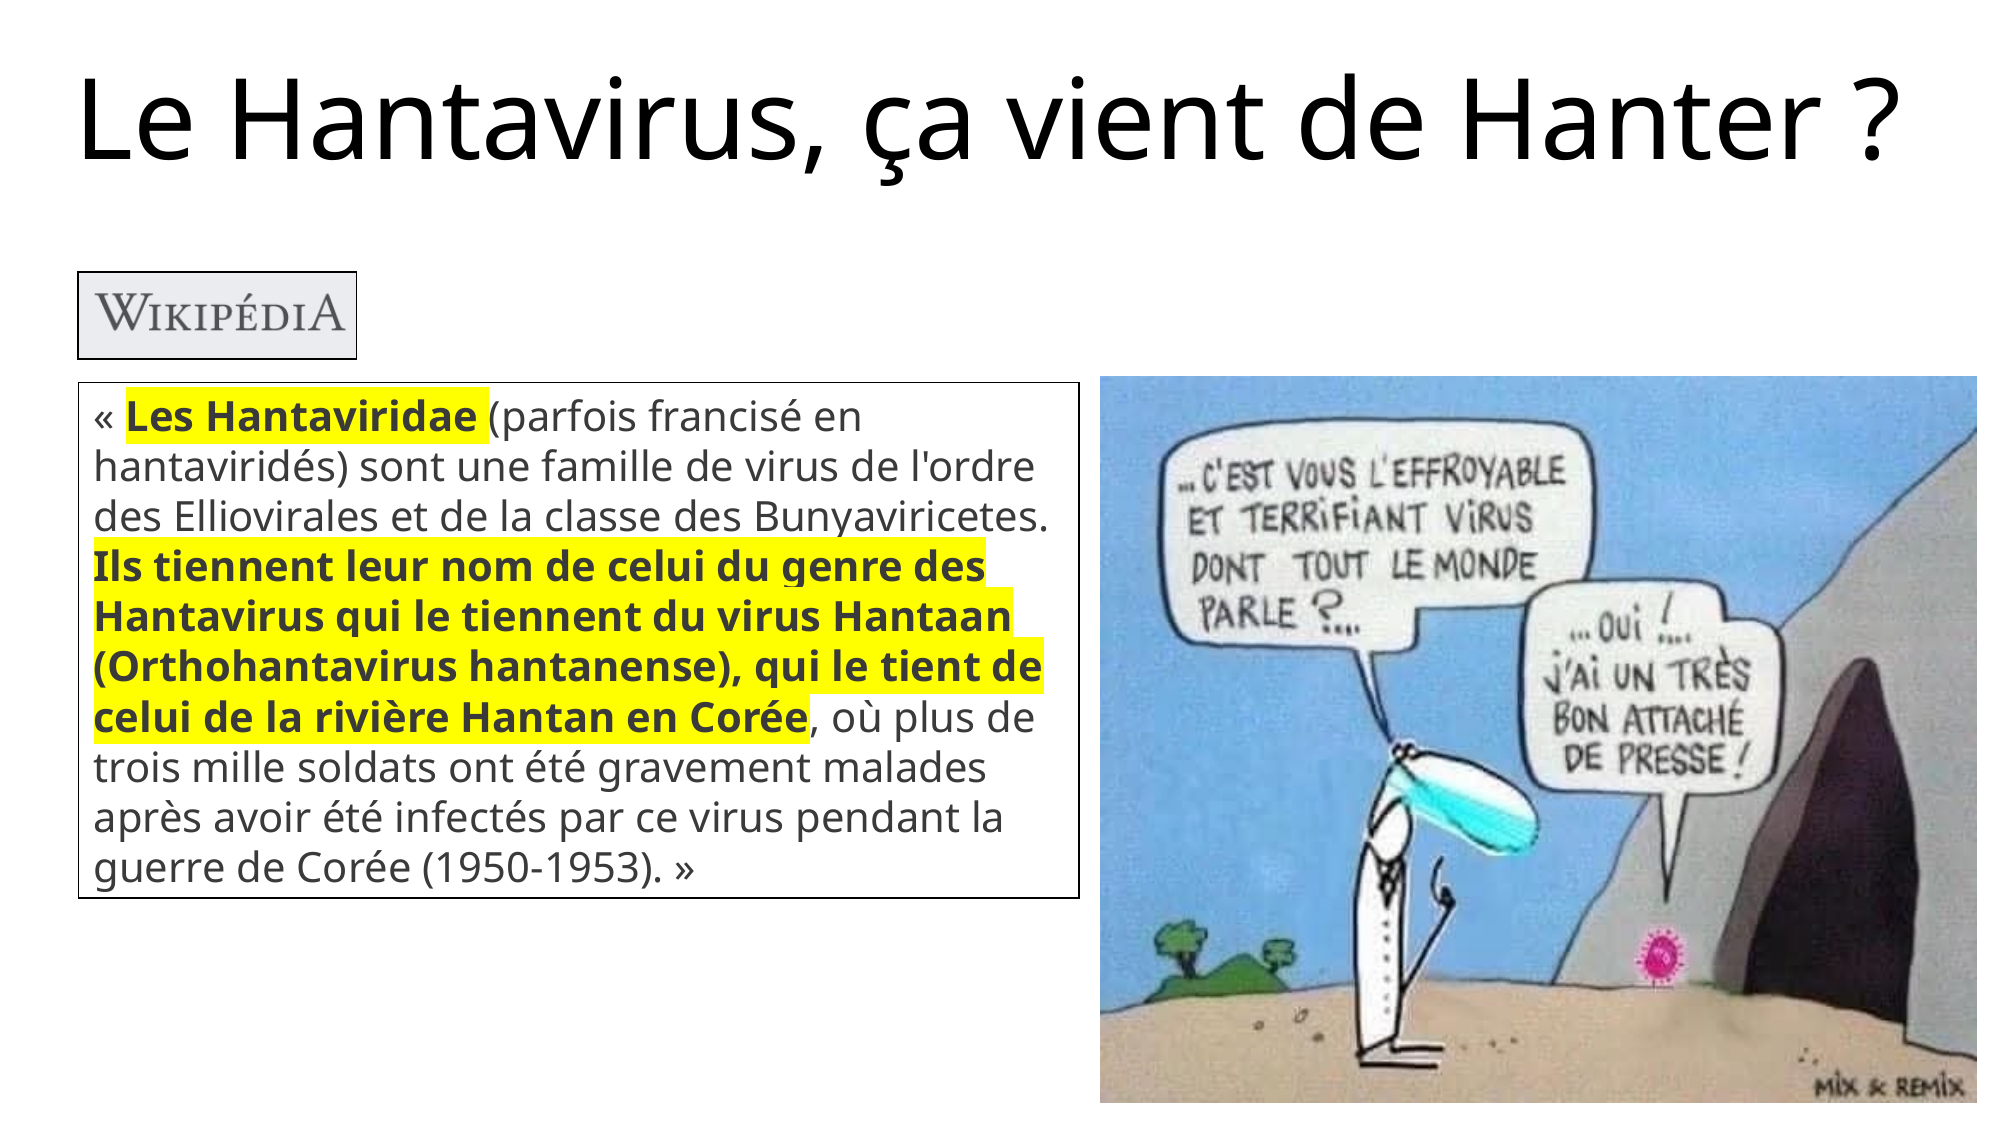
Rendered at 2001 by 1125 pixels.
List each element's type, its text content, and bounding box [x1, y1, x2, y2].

picture [1100, 376, 1977, 1103]
text_box Le Hantavirus, ça vient de Hanter ? [59, 39, 1941, 191]
picture [78, 272, 356, 359]
text_box « Les Hantaviridae (parfois francisé en hantaviridés) sont une famille de virus de l'ordre des Elliovirales et de la classe des Bunyaviricetes. Ils tiennent leur nom de celui du genre des Hantavirus qui le tiennent du virus Hantaan (Orthohantavirus hantanense), qui le tient de celui de la rivière Hantan en Corée, où plus de trois mille soldats ont été gravement malades après avoir été infectés par ce virus pendant la guerre de Corée (1950-1953). » [78, 382, 1079, 853]
